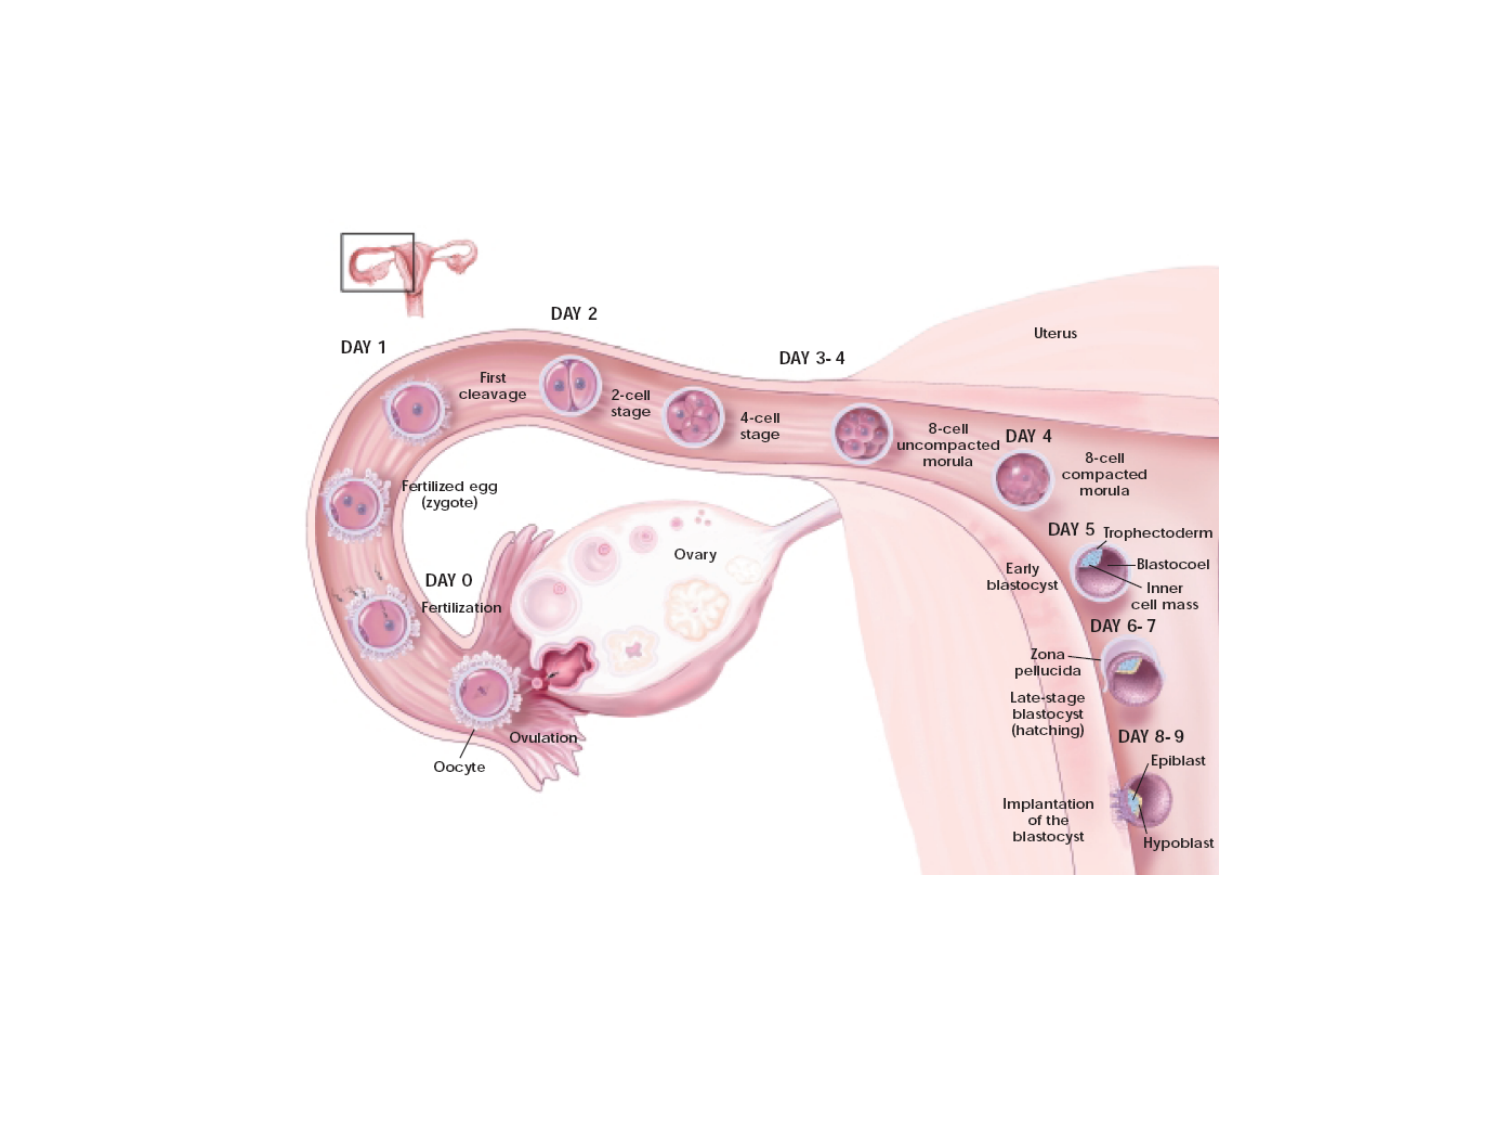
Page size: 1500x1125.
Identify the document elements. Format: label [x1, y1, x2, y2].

picture [301, 219, 1219, 875]
